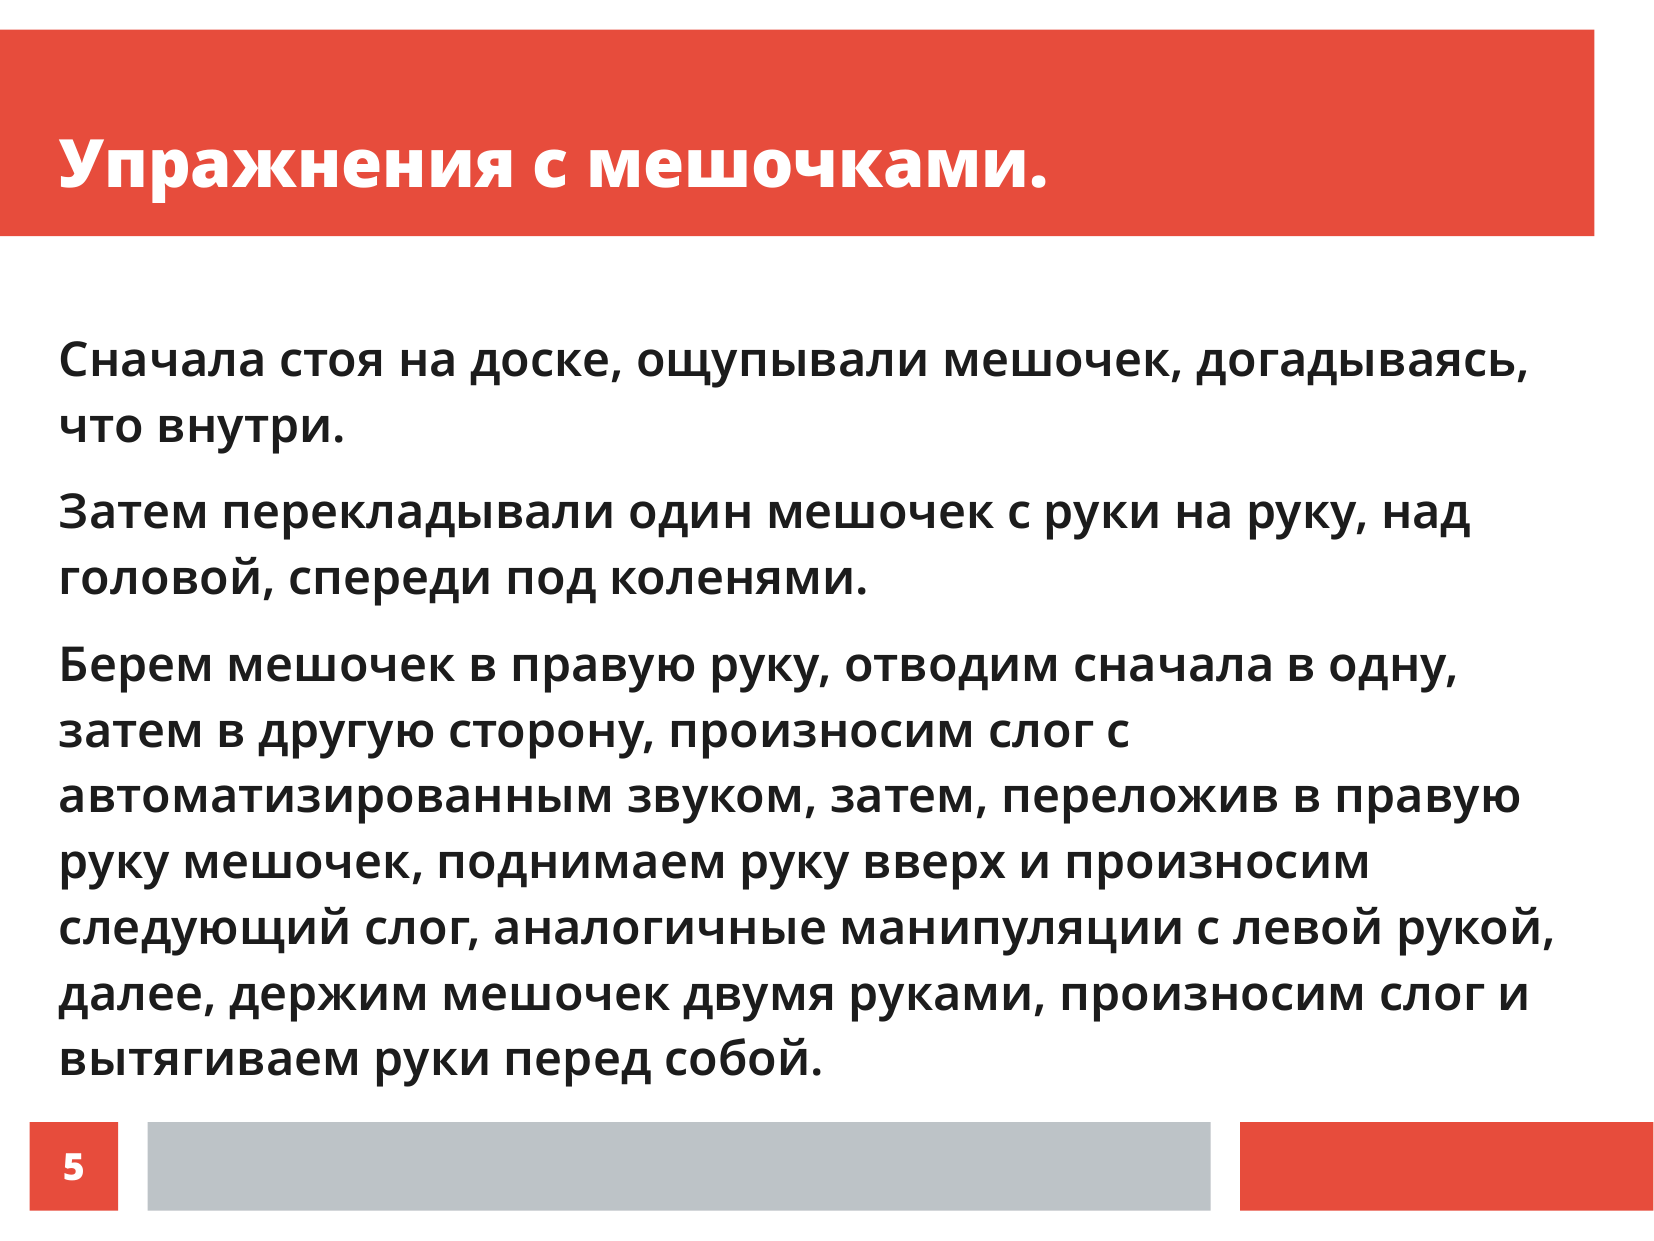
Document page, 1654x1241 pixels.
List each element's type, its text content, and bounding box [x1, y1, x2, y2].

list Сначала стоя на доске, ощупывали мешочек, догадываясь, что внутри. Затем перекладывали один мешочек с руки на руку, над головой, спереди под коленями. Берем мешочек в правую руку, отводим сначала в одну, затем в другую сторону, произносим слог с автоматизированным звуком, затем, переложив в правую руку мешочек, поднимаем руку вверх и произносим следующий слог, аналогичные манипуляции с левой рукой, далее, держим мешочек двумя руками, произносим слог и вытягиваем руки перед собой. [59, 324, 1565, 1093]
title Упражнения с мешочками. [59, 59, 1595, 207]
